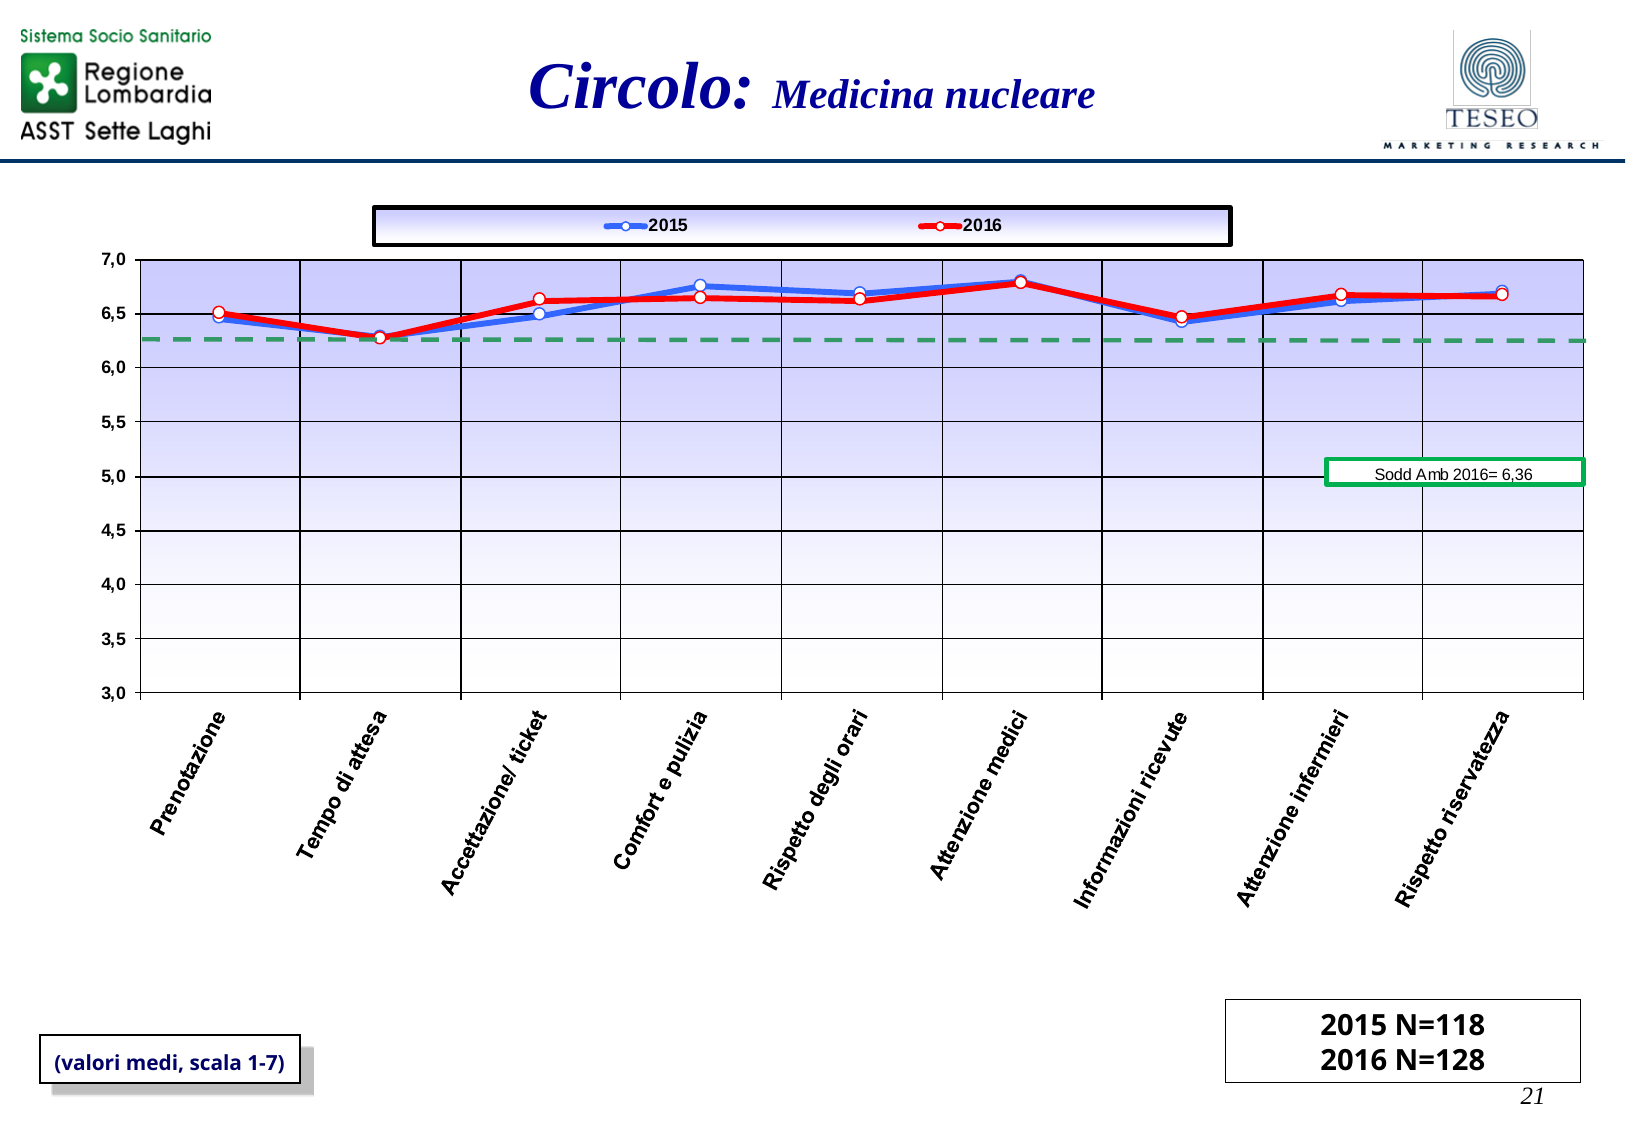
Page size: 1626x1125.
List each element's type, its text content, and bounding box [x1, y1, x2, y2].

text_box Circolo: Medicina nucleare [268, 18, 1356, 144]
picture [29, 196, 1596, 1086]
picture [1381, 30, 1604, 149]
picture [21, 26, 211, 148]
